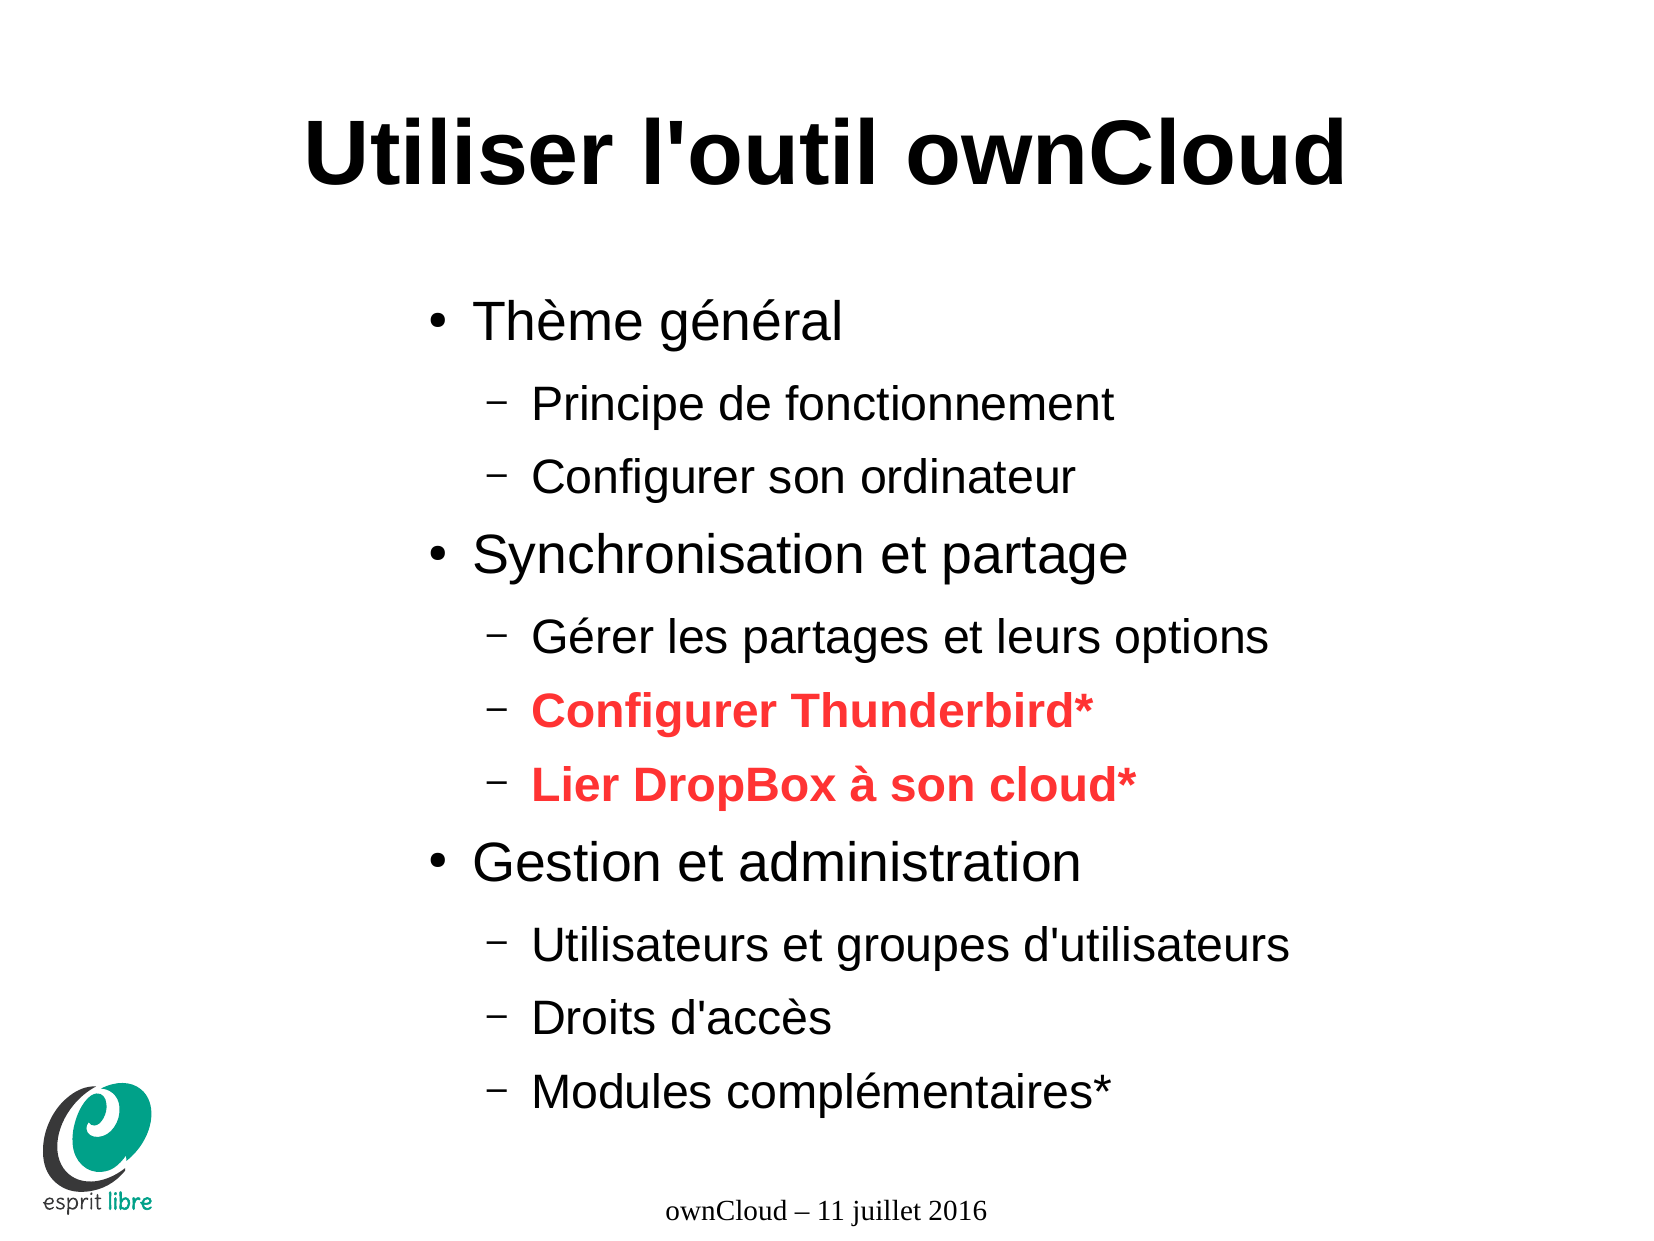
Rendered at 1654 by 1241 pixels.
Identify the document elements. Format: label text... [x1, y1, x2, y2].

list Thème général Principe de fonctionnement Configurer son ordinateur Synchronisation et partage Gérer les partages et leurs options Configurer Thunderbird* Lier DropBox à son cloud* Gestion et administration Utilisateurs et groupes d'utilisateurs Droits d'accès Modules complémentaires* [413, 290, 1571, 1123]
title Utiliser l'outil ownCloud [82, 49, 1571, 257]
